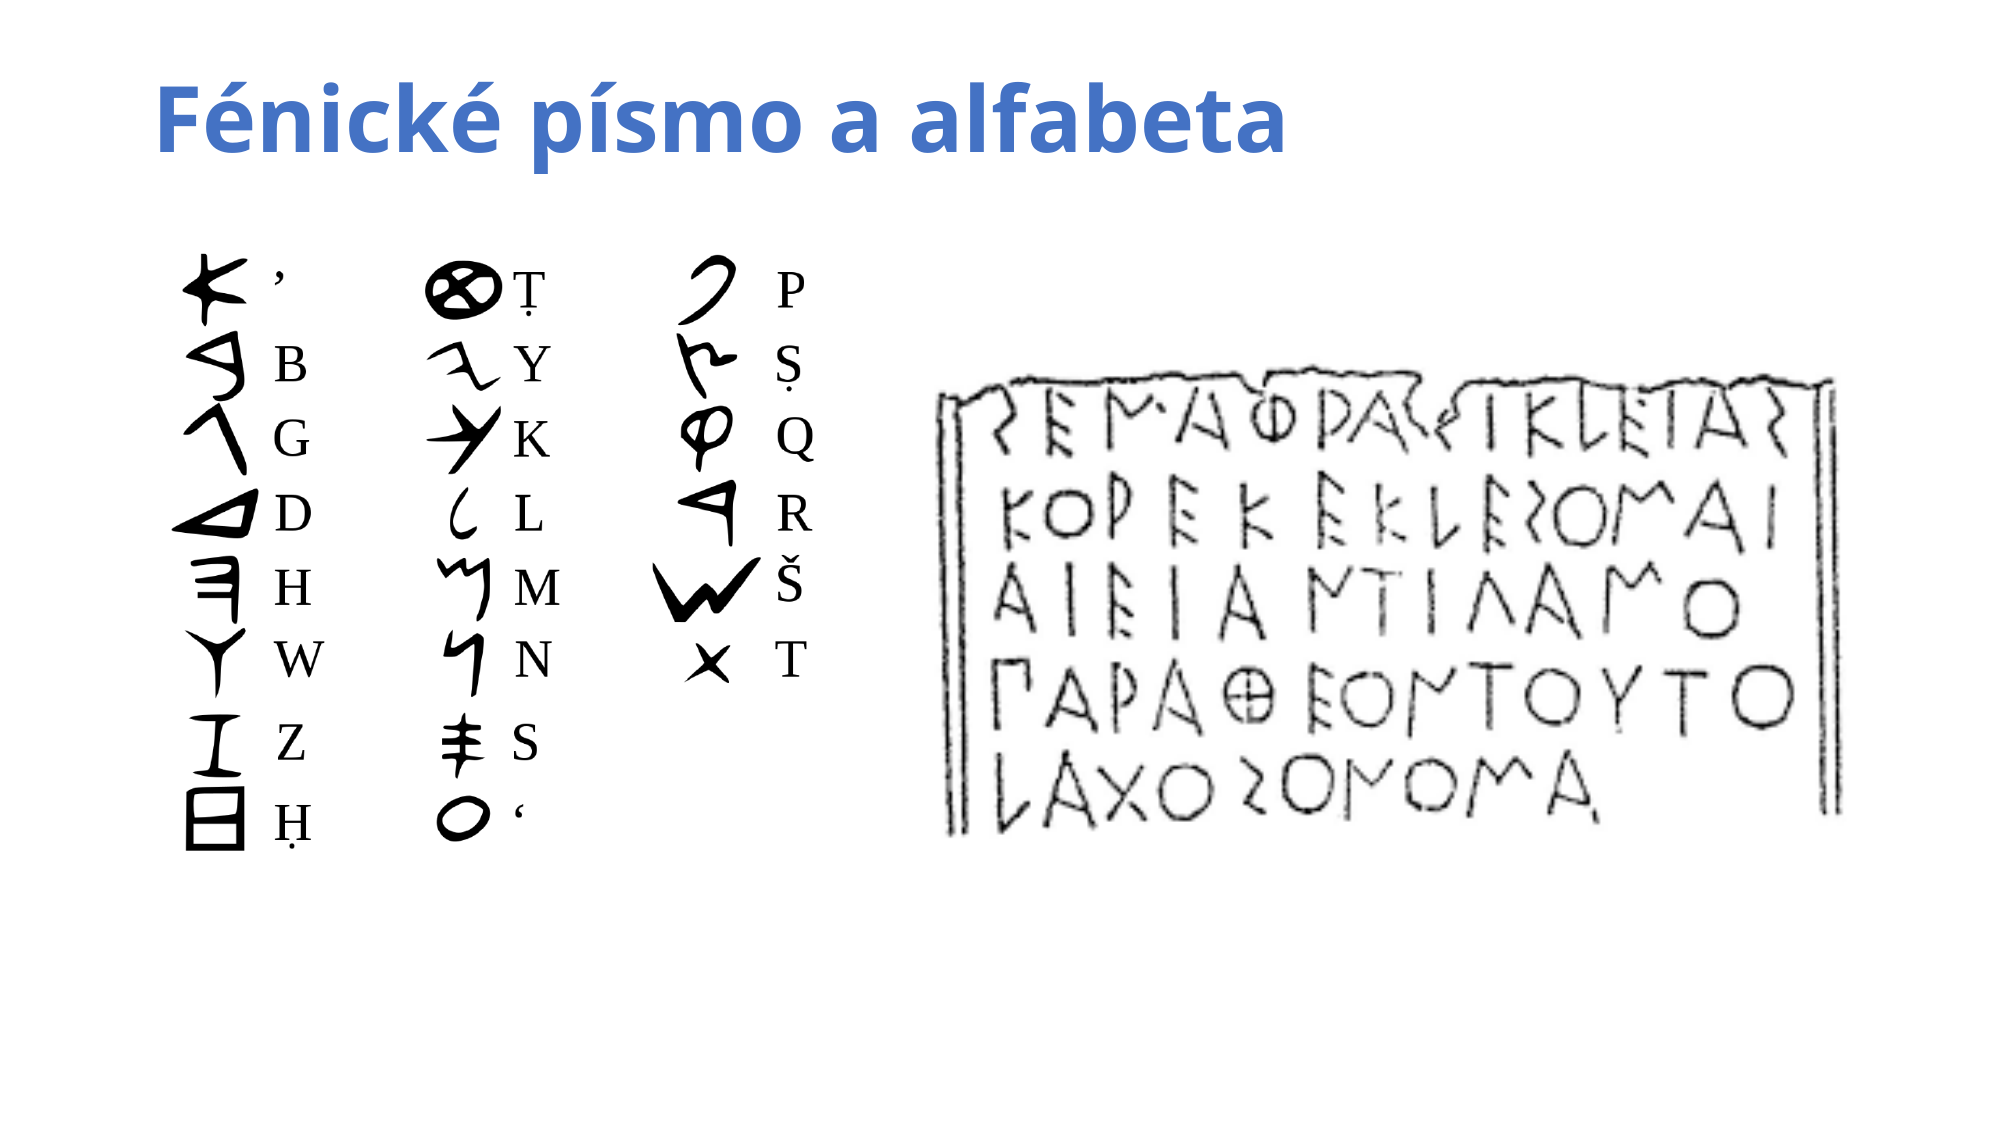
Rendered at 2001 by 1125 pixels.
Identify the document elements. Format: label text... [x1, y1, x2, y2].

picture [908, 333, 1879, 877]
picture [152, 243, 840, 861]
title Fénické písmo a alfabeta [137, 59, 1863, 187]
